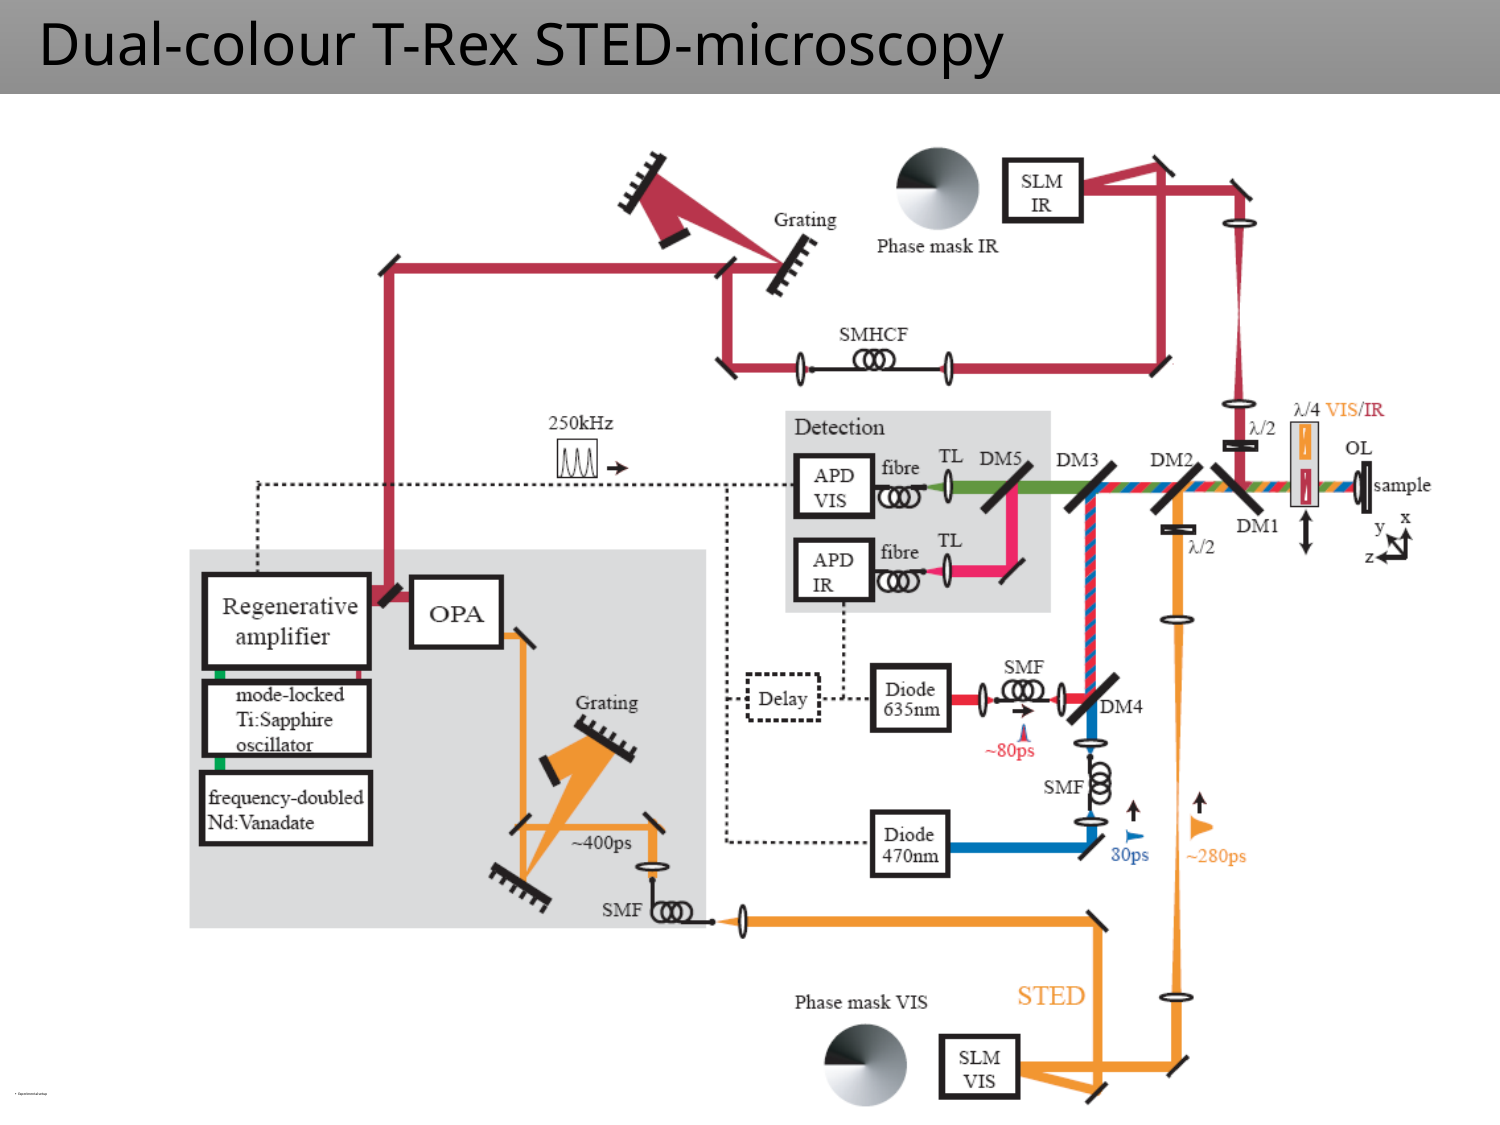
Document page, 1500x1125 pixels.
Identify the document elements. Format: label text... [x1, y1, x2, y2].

picture [162, 200, 1454, 1125]
list Experimental setup [0, 123, 1500, 200]
title Dual-colour T-Rex STED-microscopy [23, 0, 1477, 94]
